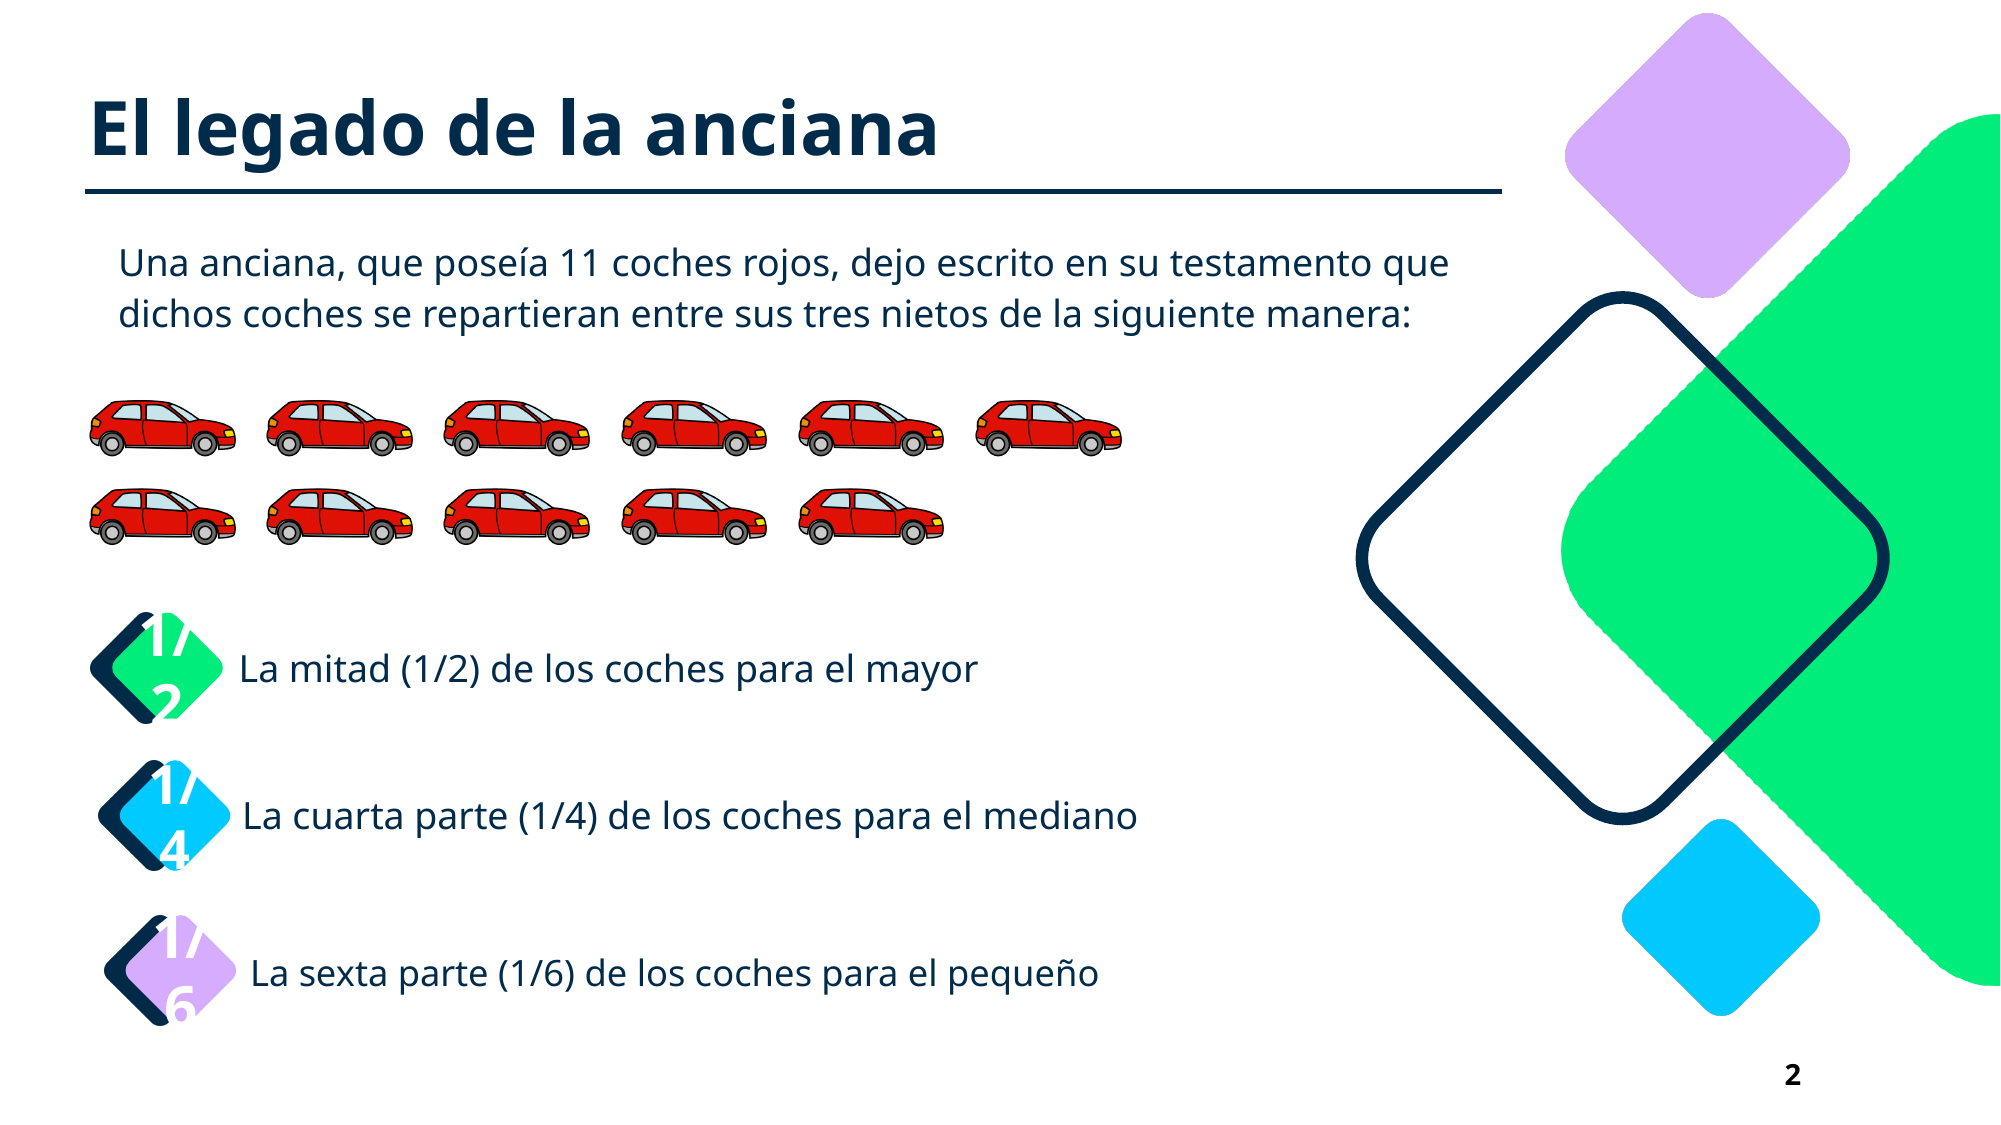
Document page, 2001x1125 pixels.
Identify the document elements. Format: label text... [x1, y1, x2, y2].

list La sexta parte (1/6) de los coches para el pequeño [102, 918, 1122, 1046]
picture [88, 354, 237, 591]
list La cuarta parte (1/4) de los coches para el mediano [94, 760, 1152, 886]
picture [442, 354, 591, 591]
title El legado de la anciana [88, 29, 1329, 178]
picture [797, 354, 945, 591]
picture [265, 354, 414, 591]
picture [1561, 13, 2001, 1016]
picture [974, 354, 1123, 502]
list Una anciana, que poseía 11 coches rojos, dejo escrito en su testamento que dichos coches se repartieran entre sus tres nietos de la siguiente manera: [0, 206, 1477, 355]
list La mitad (1/2) de los coches para el mayor [90, 612, 1095, 739]
picture [1561, 304, 1877, 812]
picture [620, 354, 768, 591]
